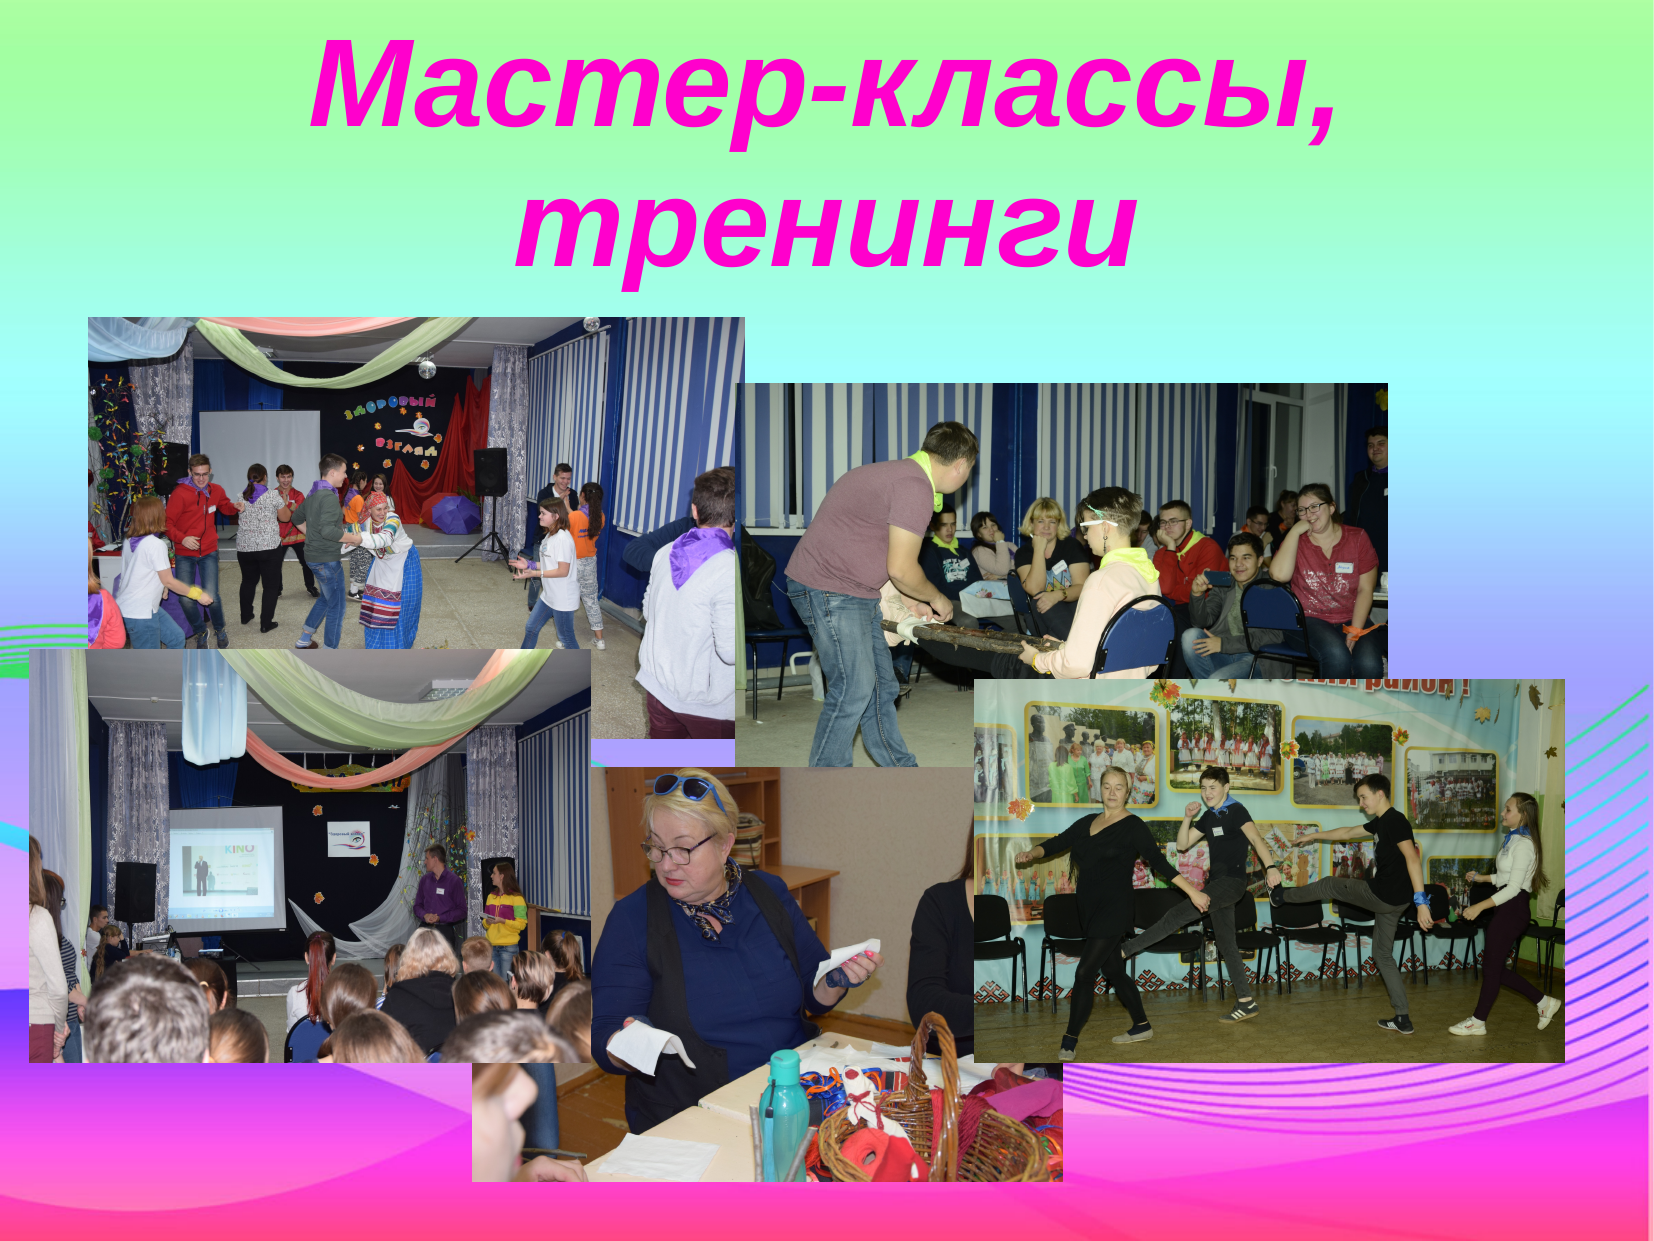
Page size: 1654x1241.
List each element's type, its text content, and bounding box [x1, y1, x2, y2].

picture [0, 0, 1654, 1241]
title Мастер-классы, тренинги [82, 13, 1571, 293]
